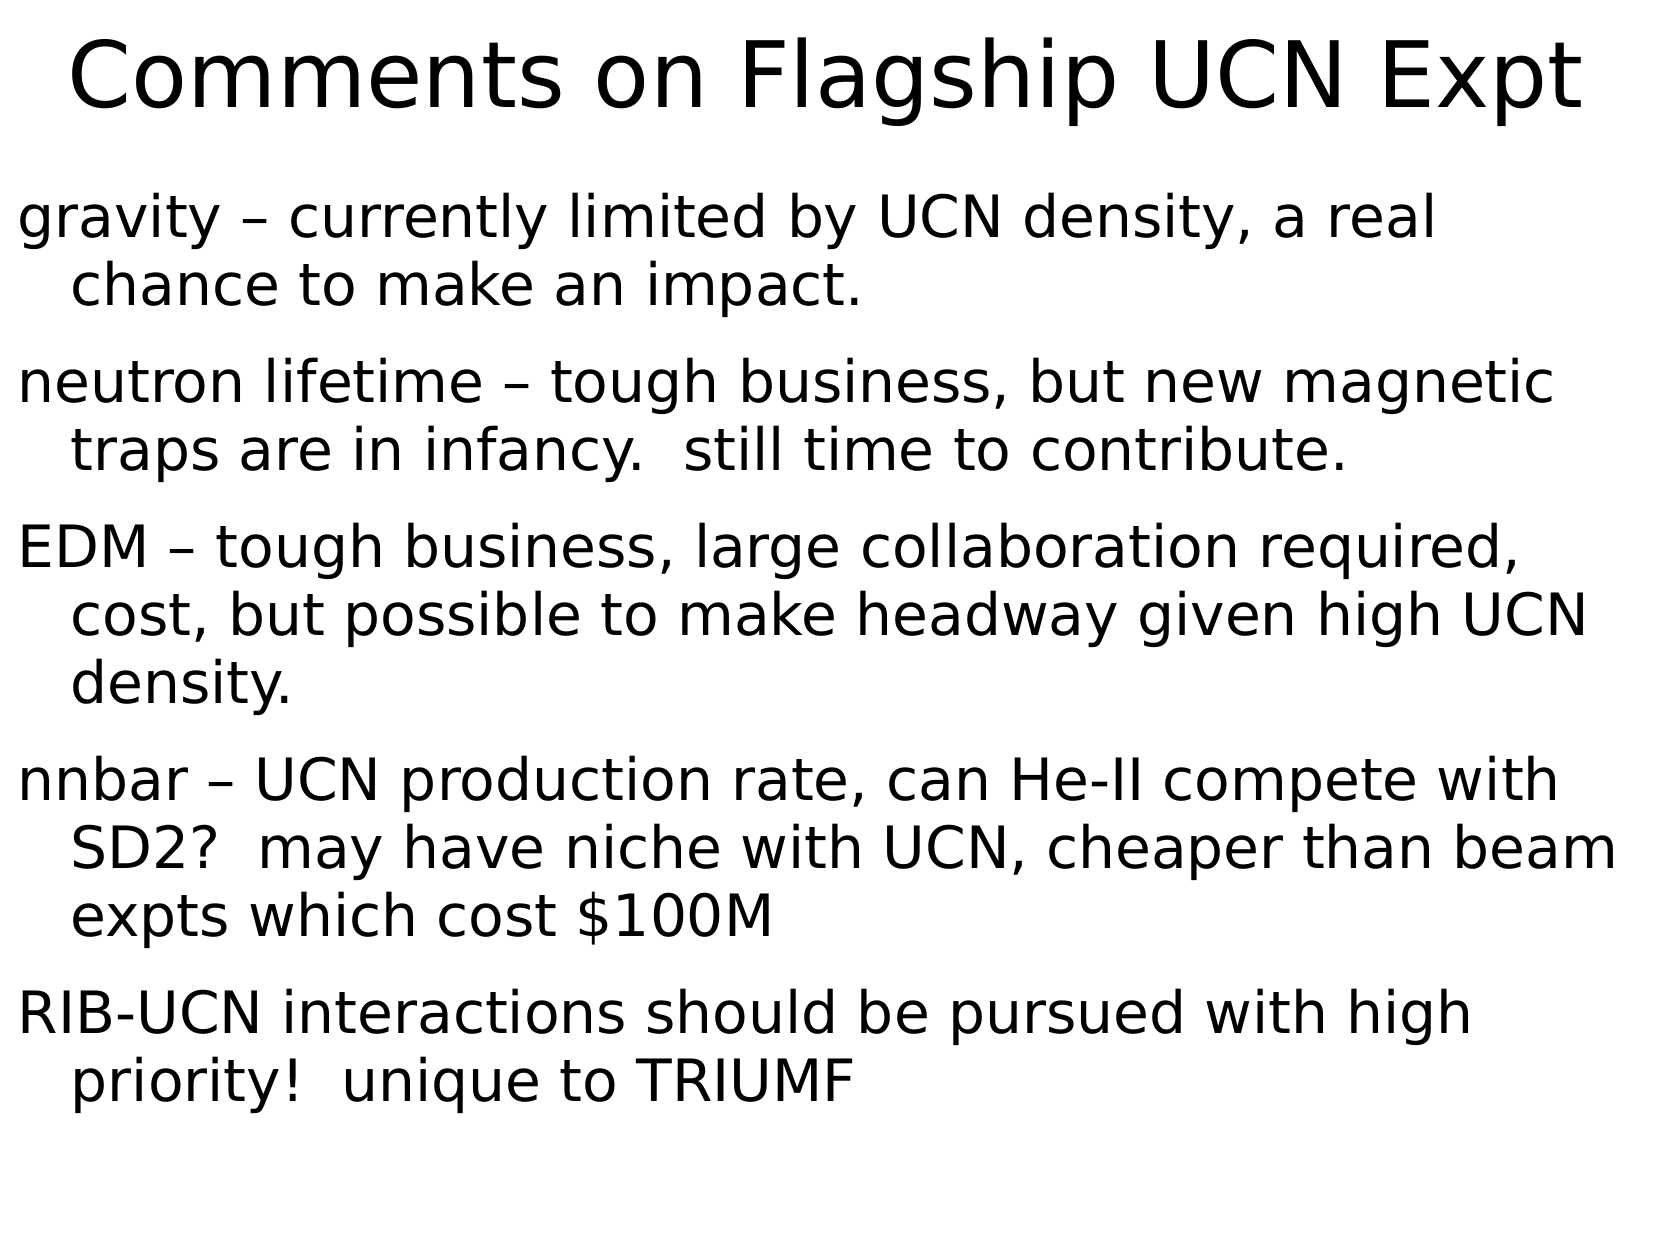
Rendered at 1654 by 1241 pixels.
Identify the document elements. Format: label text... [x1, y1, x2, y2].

title Comments on Flagship UCN Expt [0, 0, 1654, 173]
list gravity – currently limited by UCN density, a real chance to make an impact. neutron lifetime – tough business, but new magnetic traps are in infancy. still time to contribute. EDM – tough business, large collaboration required, cost, but possible to make headway given high UCN density. nnbar – UCN production rate, can He-II compete with SD2? may have niche with UCN, cheaper than beam expts which cost $100M RIB-UCN interactions should be pursued with high priority! unique to TRIUMF [0, 183, 1654, 1115]
